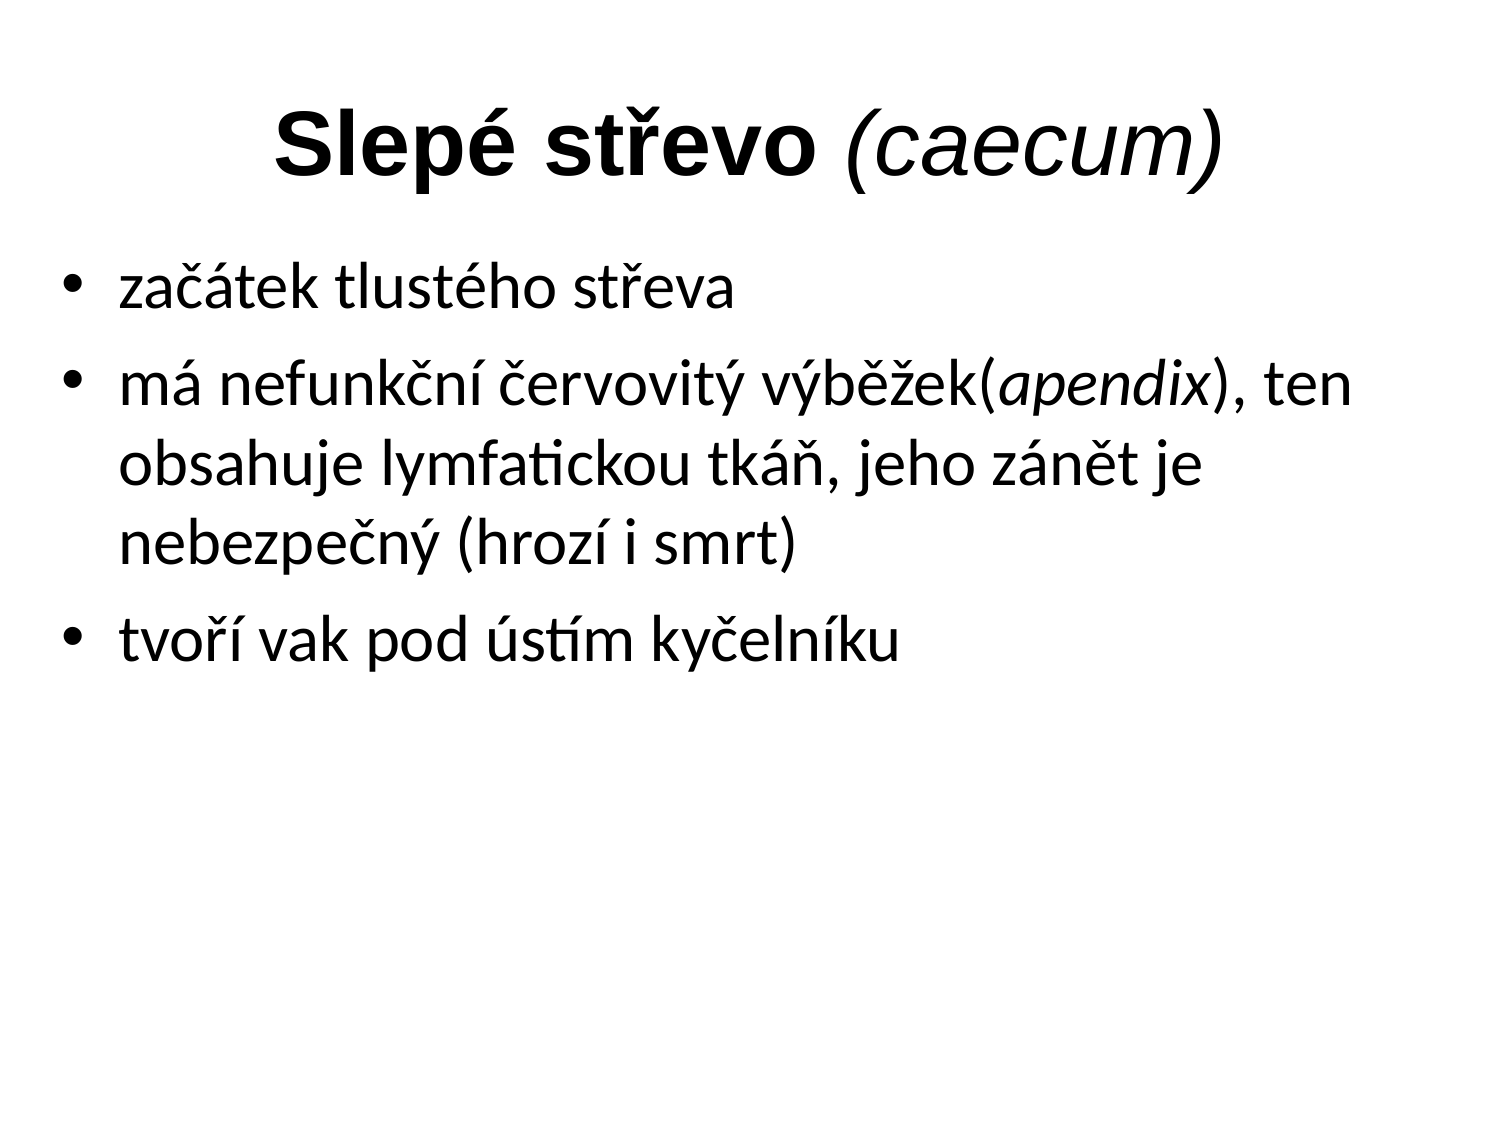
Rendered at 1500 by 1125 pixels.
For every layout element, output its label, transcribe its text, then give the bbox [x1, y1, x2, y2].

list začátek tlustého střeva má nefunkční červovitý výběžek(apendix), ten obsahuje lymfatickou tkáň, jeho zánět je nebezpečný (hrozí i smrt) tvoří vak pod ústím kyčelníku [46, 234, 1430, 1010]
title Slepé střevo (caecum) [75, 45, 1426, 233]
